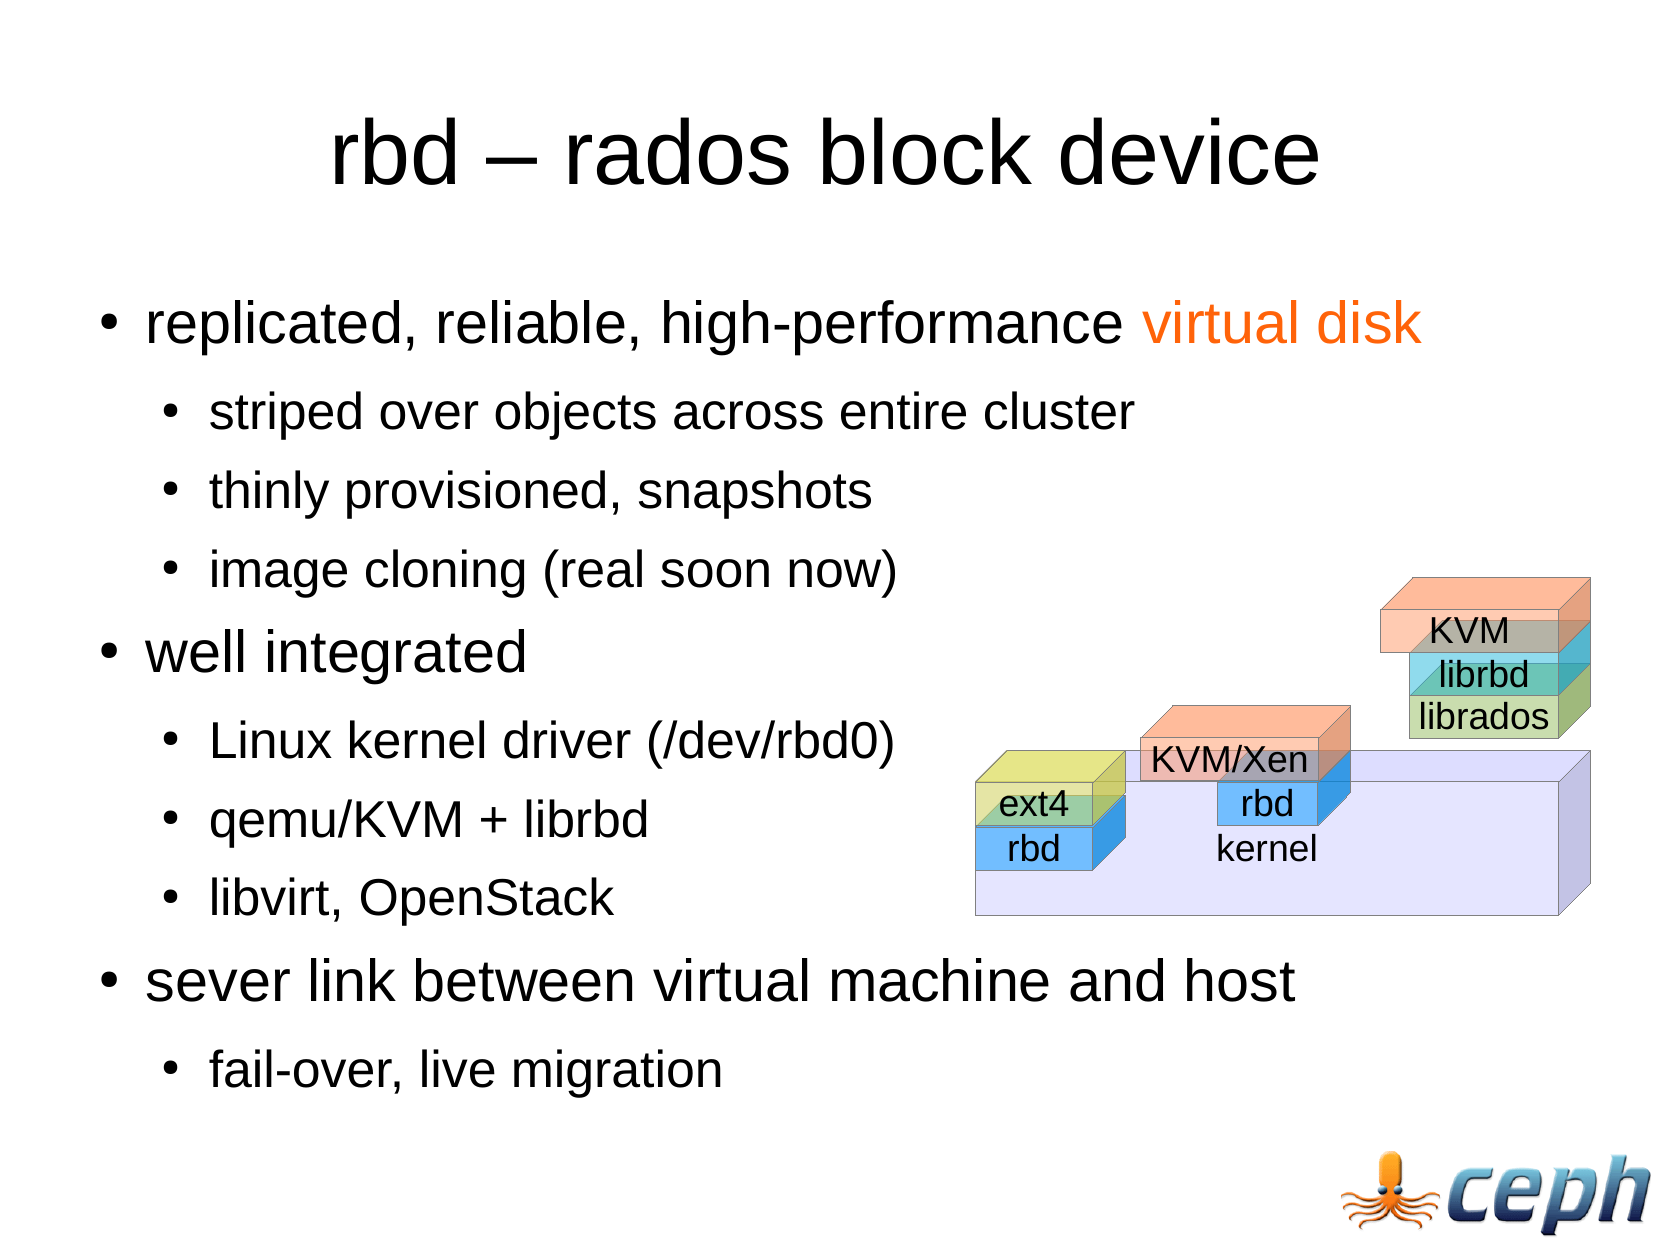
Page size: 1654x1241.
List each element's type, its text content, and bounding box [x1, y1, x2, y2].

text_box KVM [1380, 610, 1558, 653]
title rbd – rados block device [82, 49, 1571, 257]
text_box KVM/Xen [1140, 738, 1318, 781]
text_box rbd [975, 828, 1092, 871]
picture [1335, 1151, 1651, 1239]
text_box ext4 [975, 783, 1092, 826]
text_box librbd [1409, 653, 1558, 696]
text_box rbd [1217, 783, 1317, 826]
text_box kernel [975, 782, 1558, 916]
list replicated, reliable, high-performance virtual disk striped over objects across entire cluster thinly provisioned, snapshots image cloning (real soon now) well integrated Linux kernel driver (/dev/rbd0) qemu/KVM + librbd libvirt, OpenStack sever link between virtual machine and host fail-over, live migration [82, 290, 1571, 1109]
